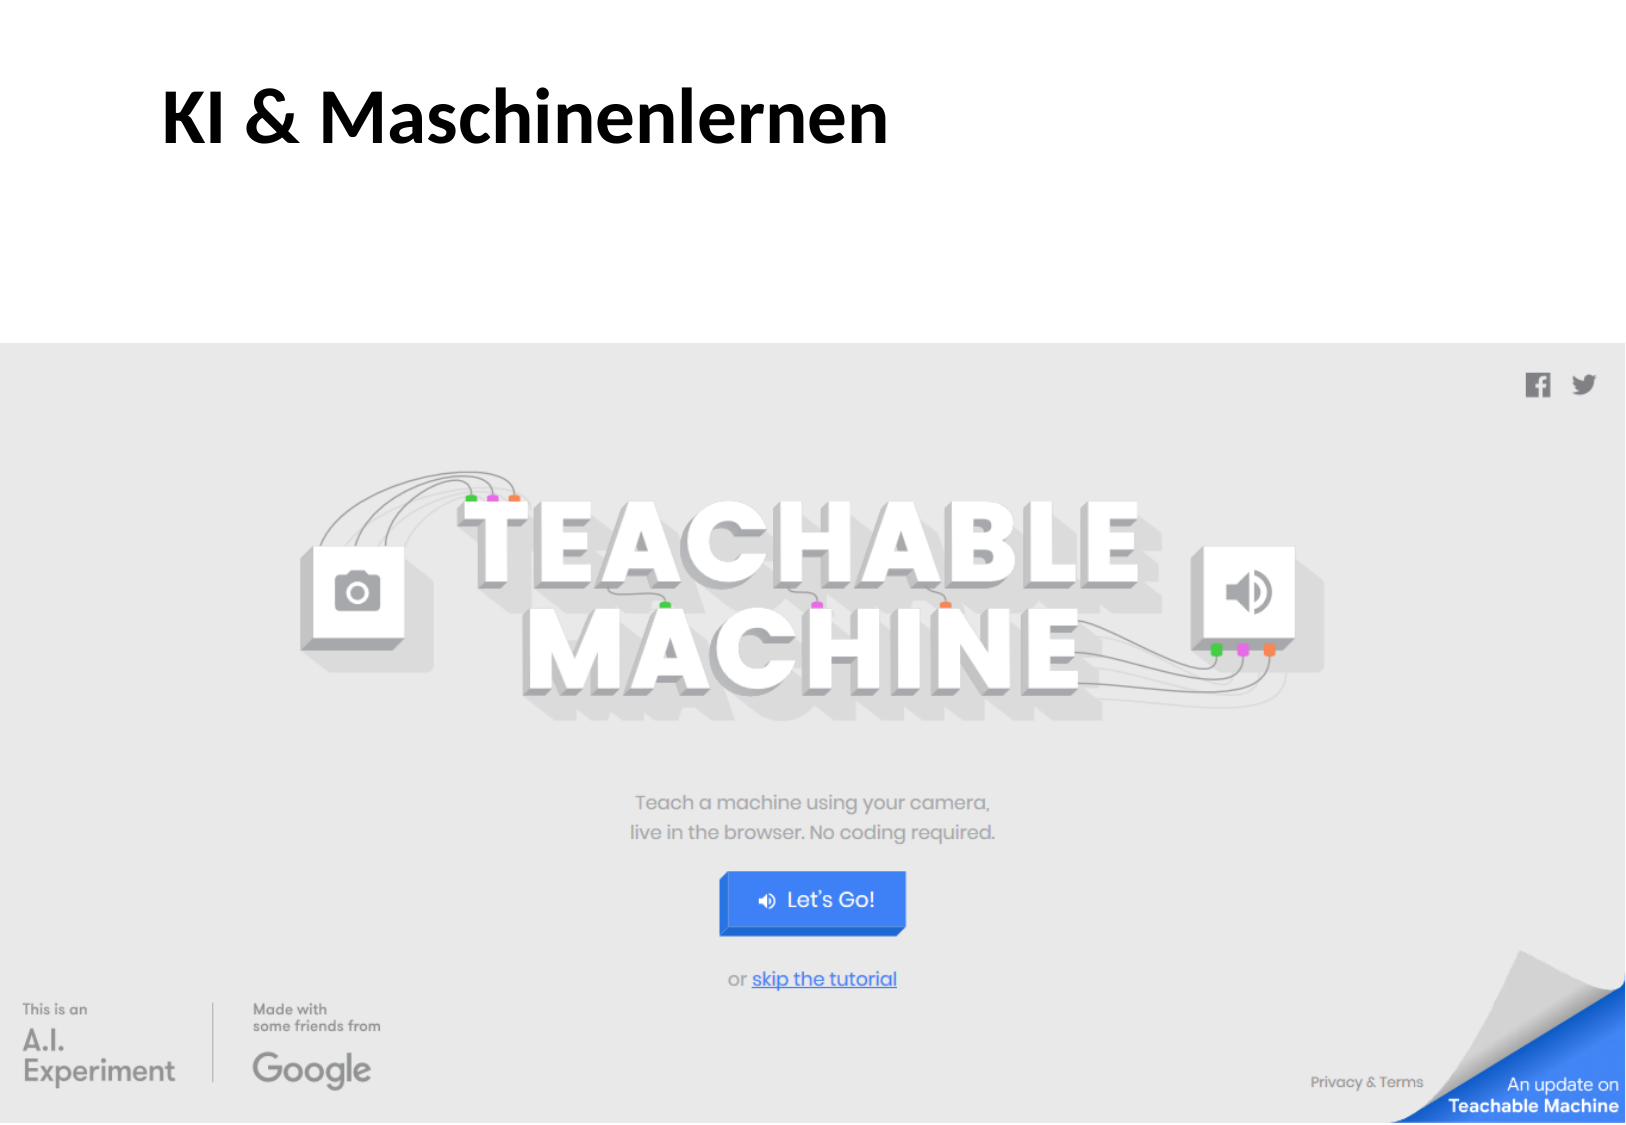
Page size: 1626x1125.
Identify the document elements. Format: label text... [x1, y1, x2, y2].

title KI & Maschinenlernen [162, 74, 1461, 175]
picture [0, 343, 1626, 1123]
